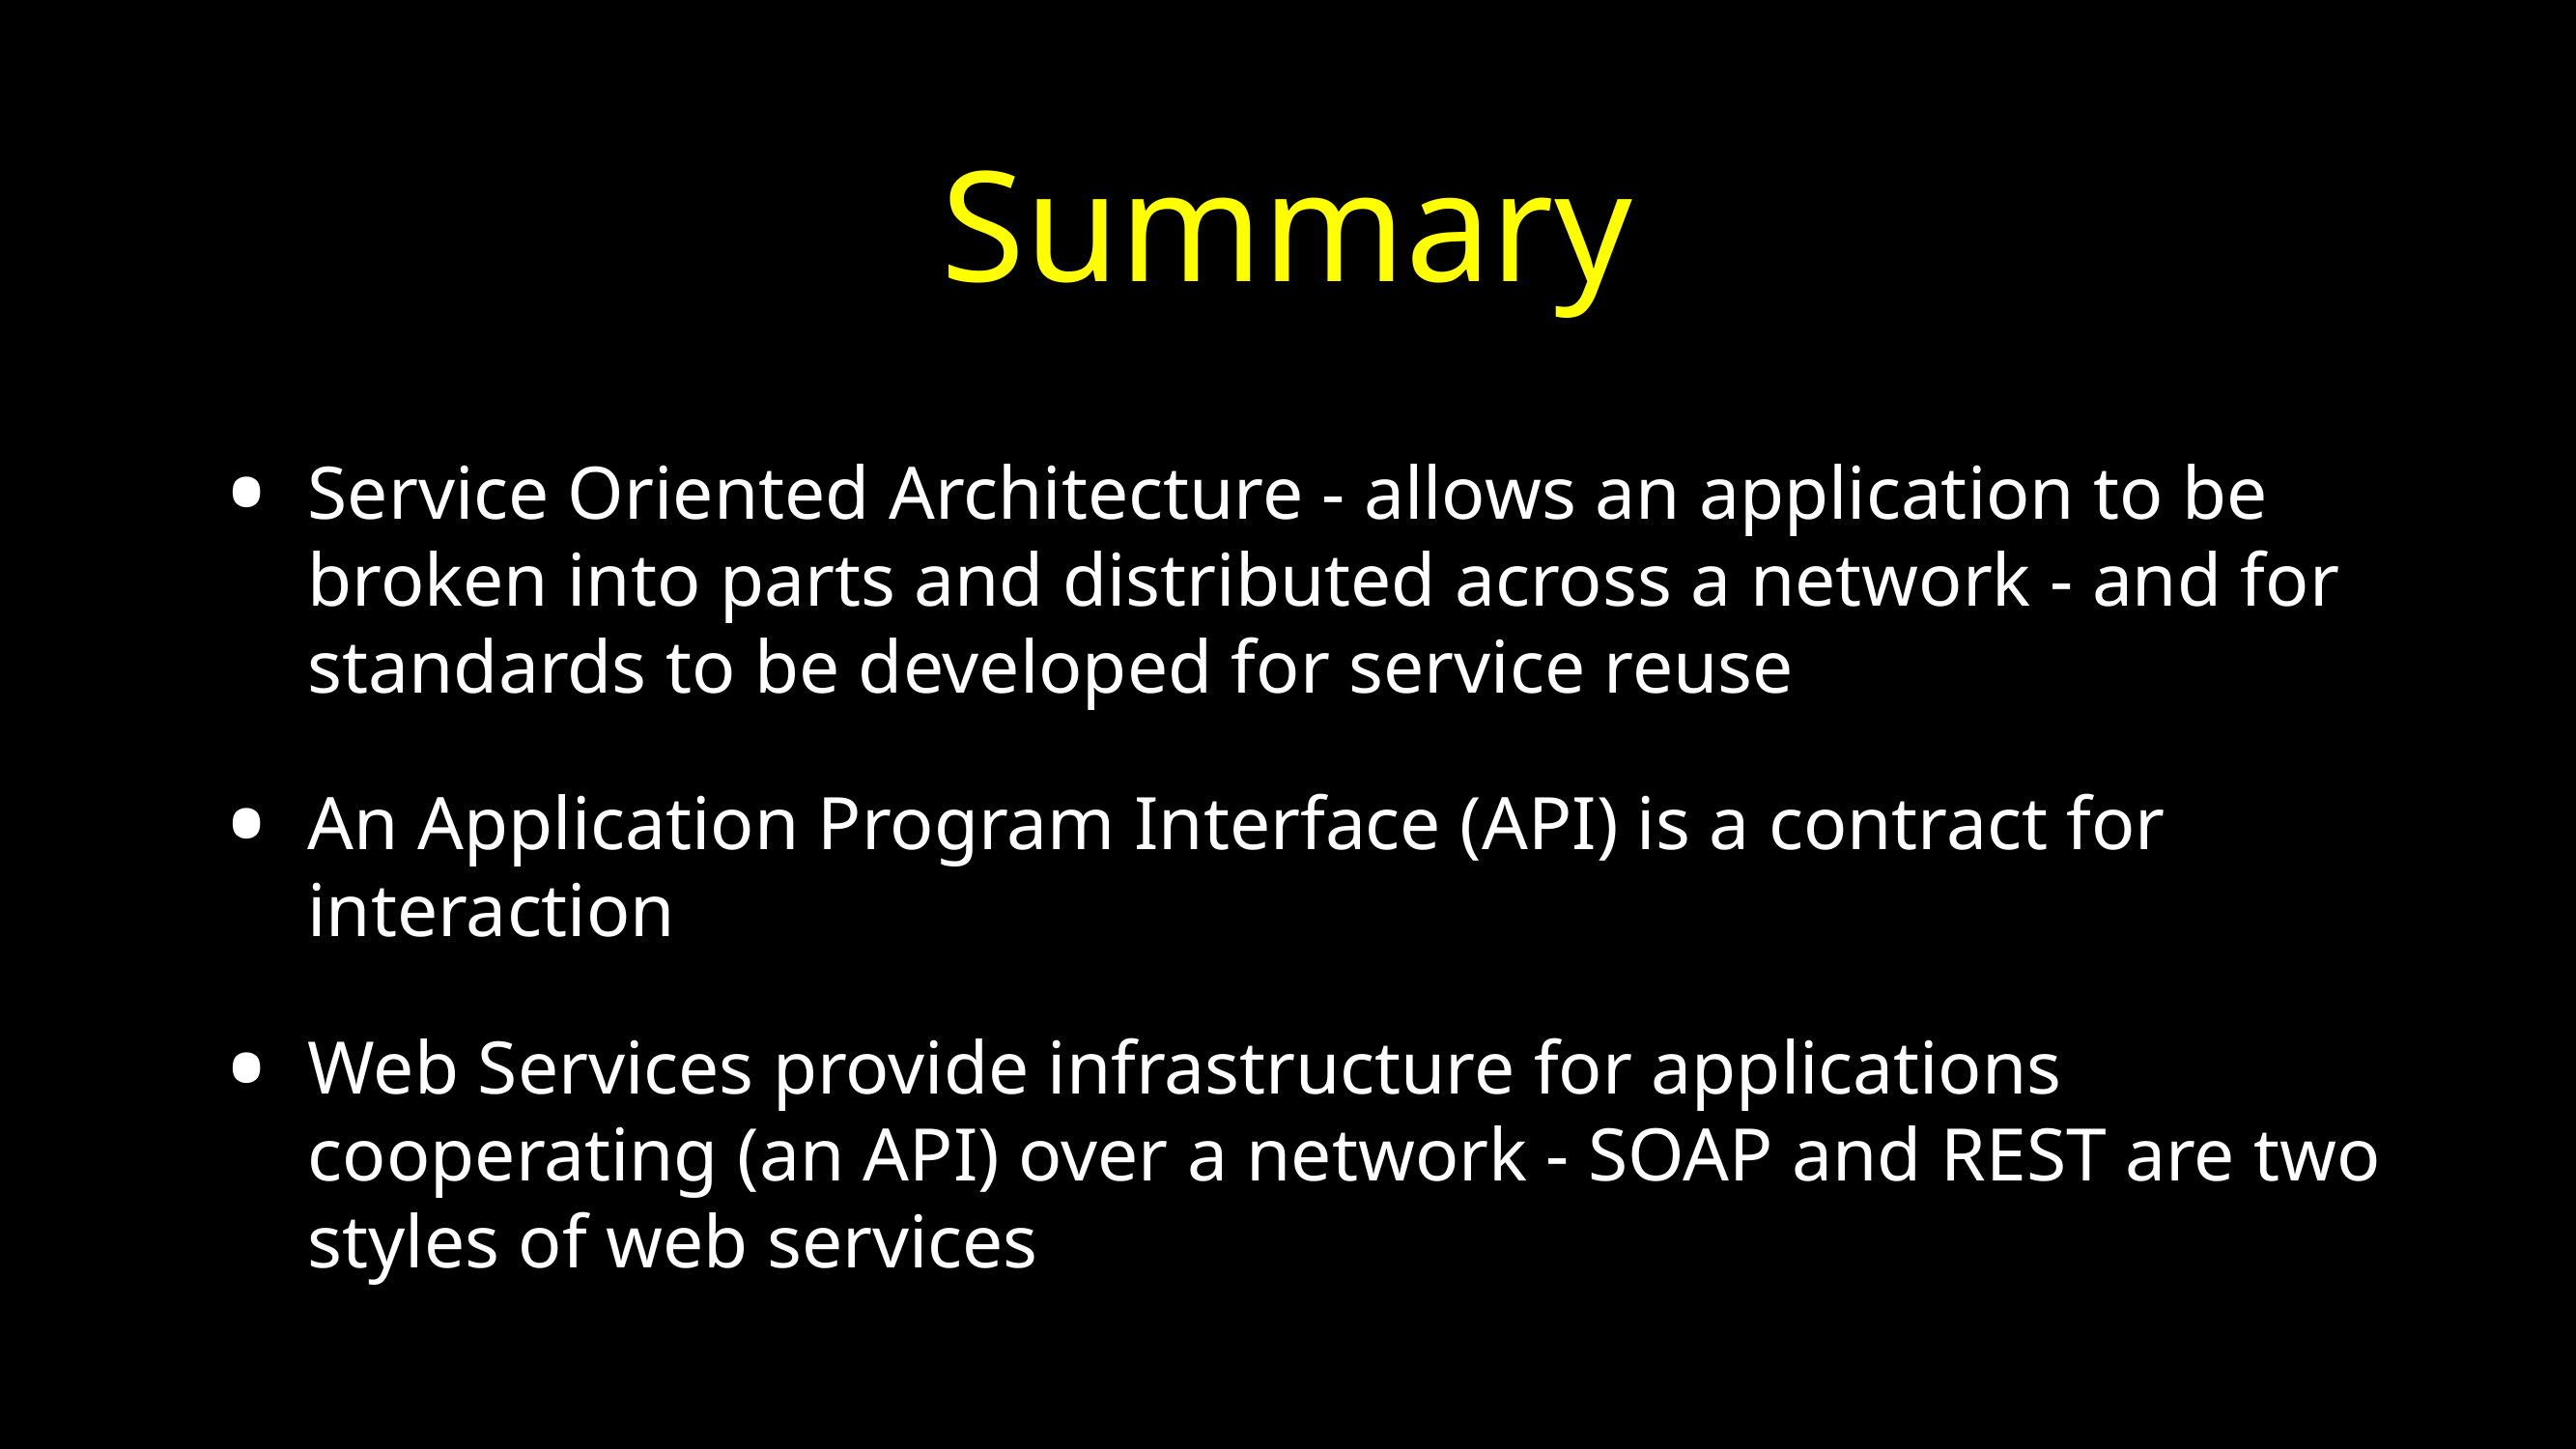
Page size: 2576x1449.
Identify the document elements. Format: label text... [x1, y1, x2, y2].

list Service Oriented Architecture - allows an application to be broken into parts and distributed across a network - and for standards to be developed for service reuse An Application Program Interface (API) is a contract for interaction Web Services provide infrastructure for applications cooperating (an API) over a network - SOAP and REST are two styles of web services [183, 412, 2392, 1317]
title Summary [183, 38, 2392, 403]
